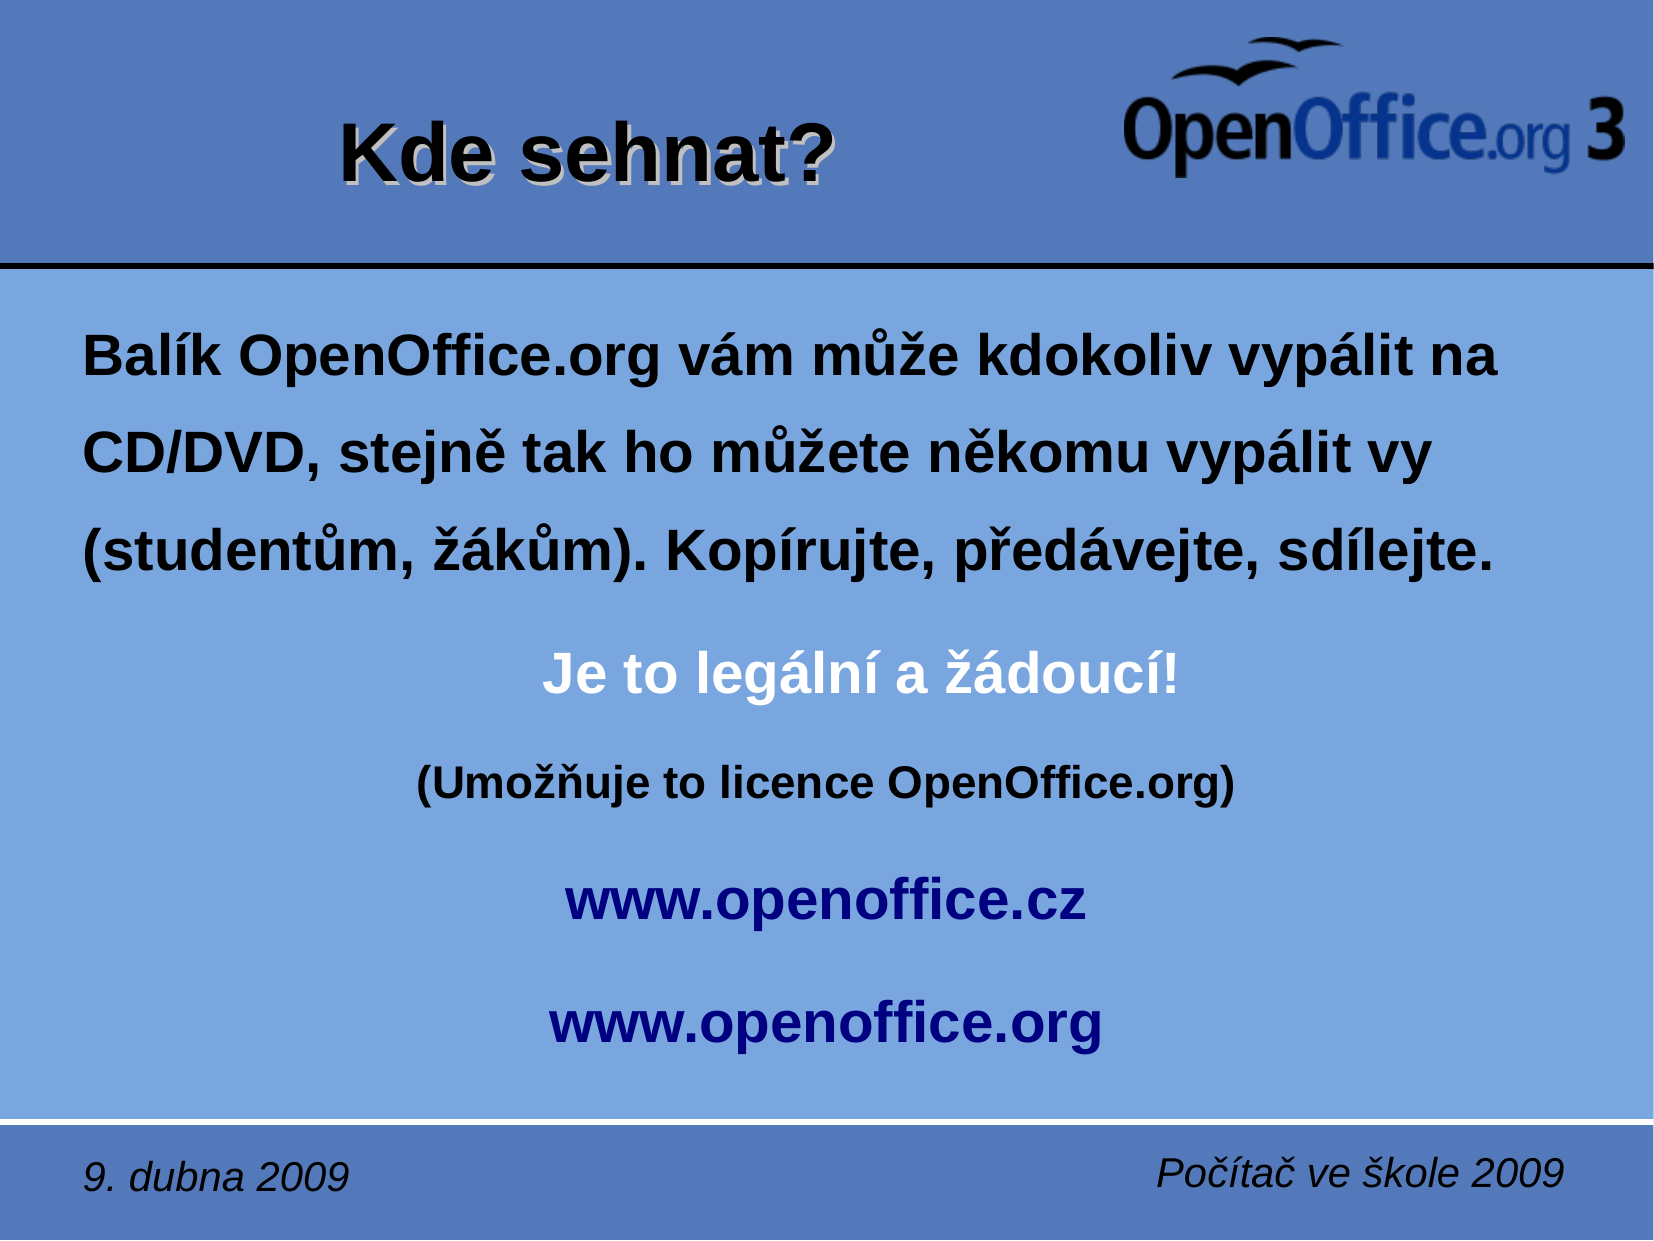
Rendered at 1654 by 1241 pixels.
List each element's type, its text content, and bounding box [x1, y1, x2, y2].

picture [1124, 37, 1625, 178]
title Kde sehnat? [82, 56, 1093, 250]
list Balík OpenOffice.org vám může kdokoliv vypálit na CD/DVD, stejně tak ho můžete někomu vypálit vy (studentům, žákům). Kopírujte, předávejte, sdílejte. Je to legální a žádoucí! (Umožňuje to licence OpenOffice.org) www.openoffice.cz www.openoffice.org [82, 290, 1571, 1109]
